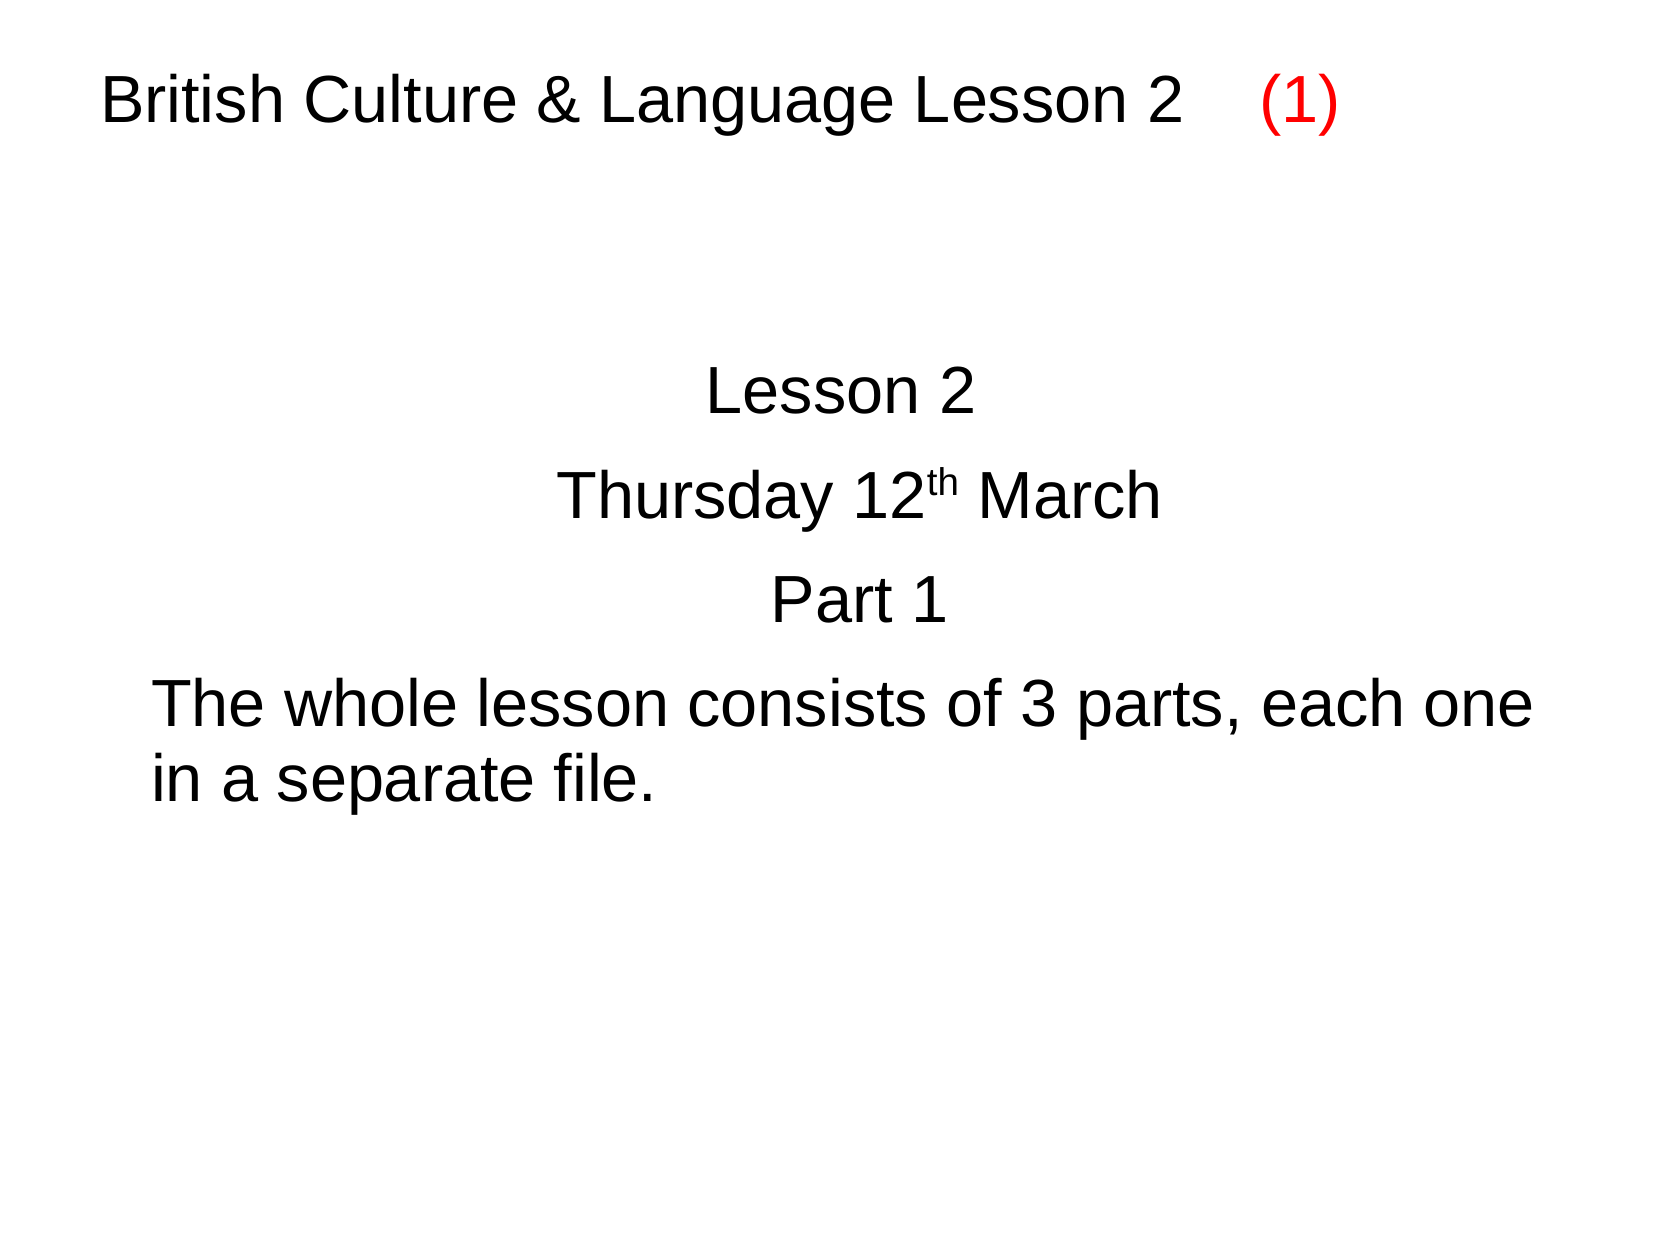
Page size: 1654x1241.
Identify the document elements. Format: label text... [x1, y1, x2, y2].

list Lesson 2 Thursday 12th March Part 1 The whole lesson consists of 3 parts, each one in a separate file. [80, 249, 1569, 1179]
title British Culture & Language Lesson 2 (1) [0, 49, 1465, 150]
